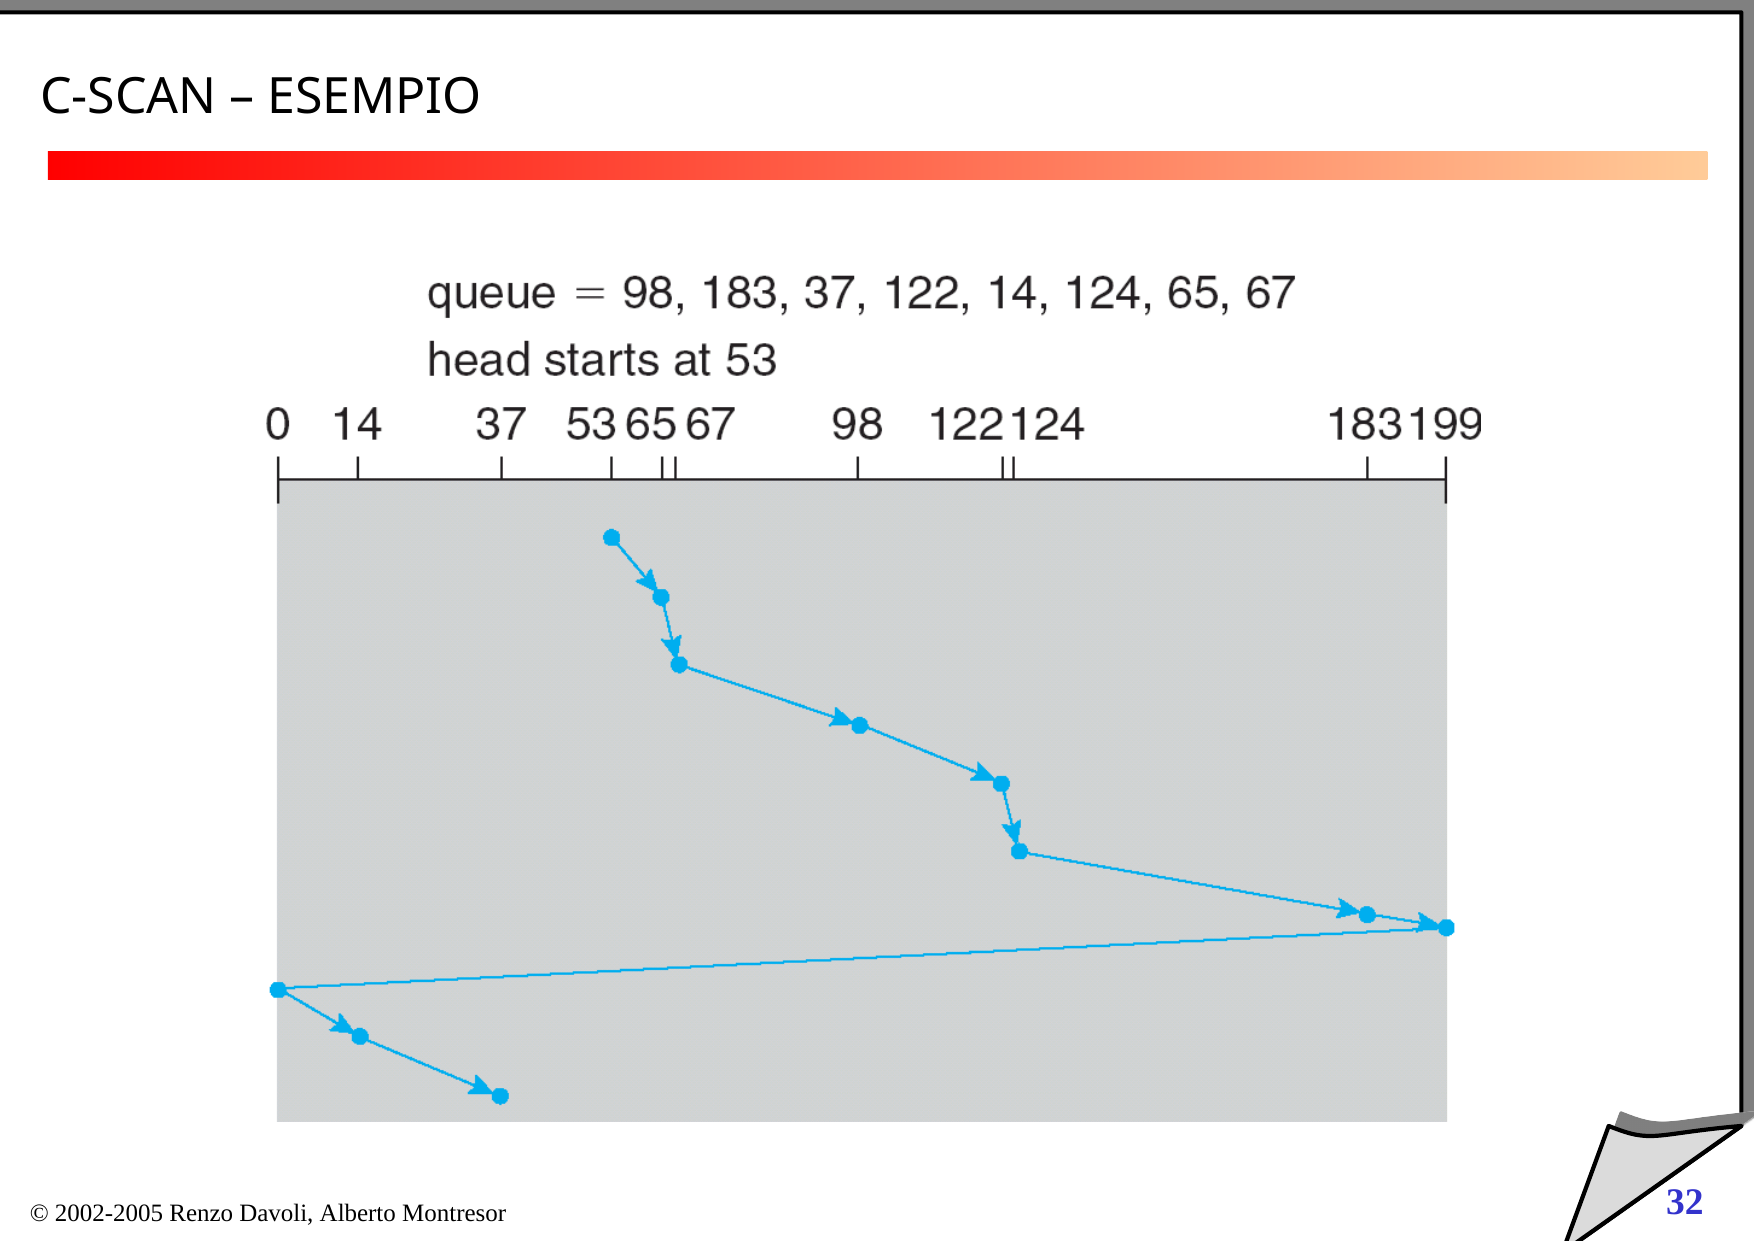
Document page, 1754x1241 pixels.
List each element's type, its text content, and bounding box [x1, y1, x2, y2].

picture [265, 265, 1481, 1122]
title C-SCAN – ESEMPIO [40, 49, 1714, 144]
